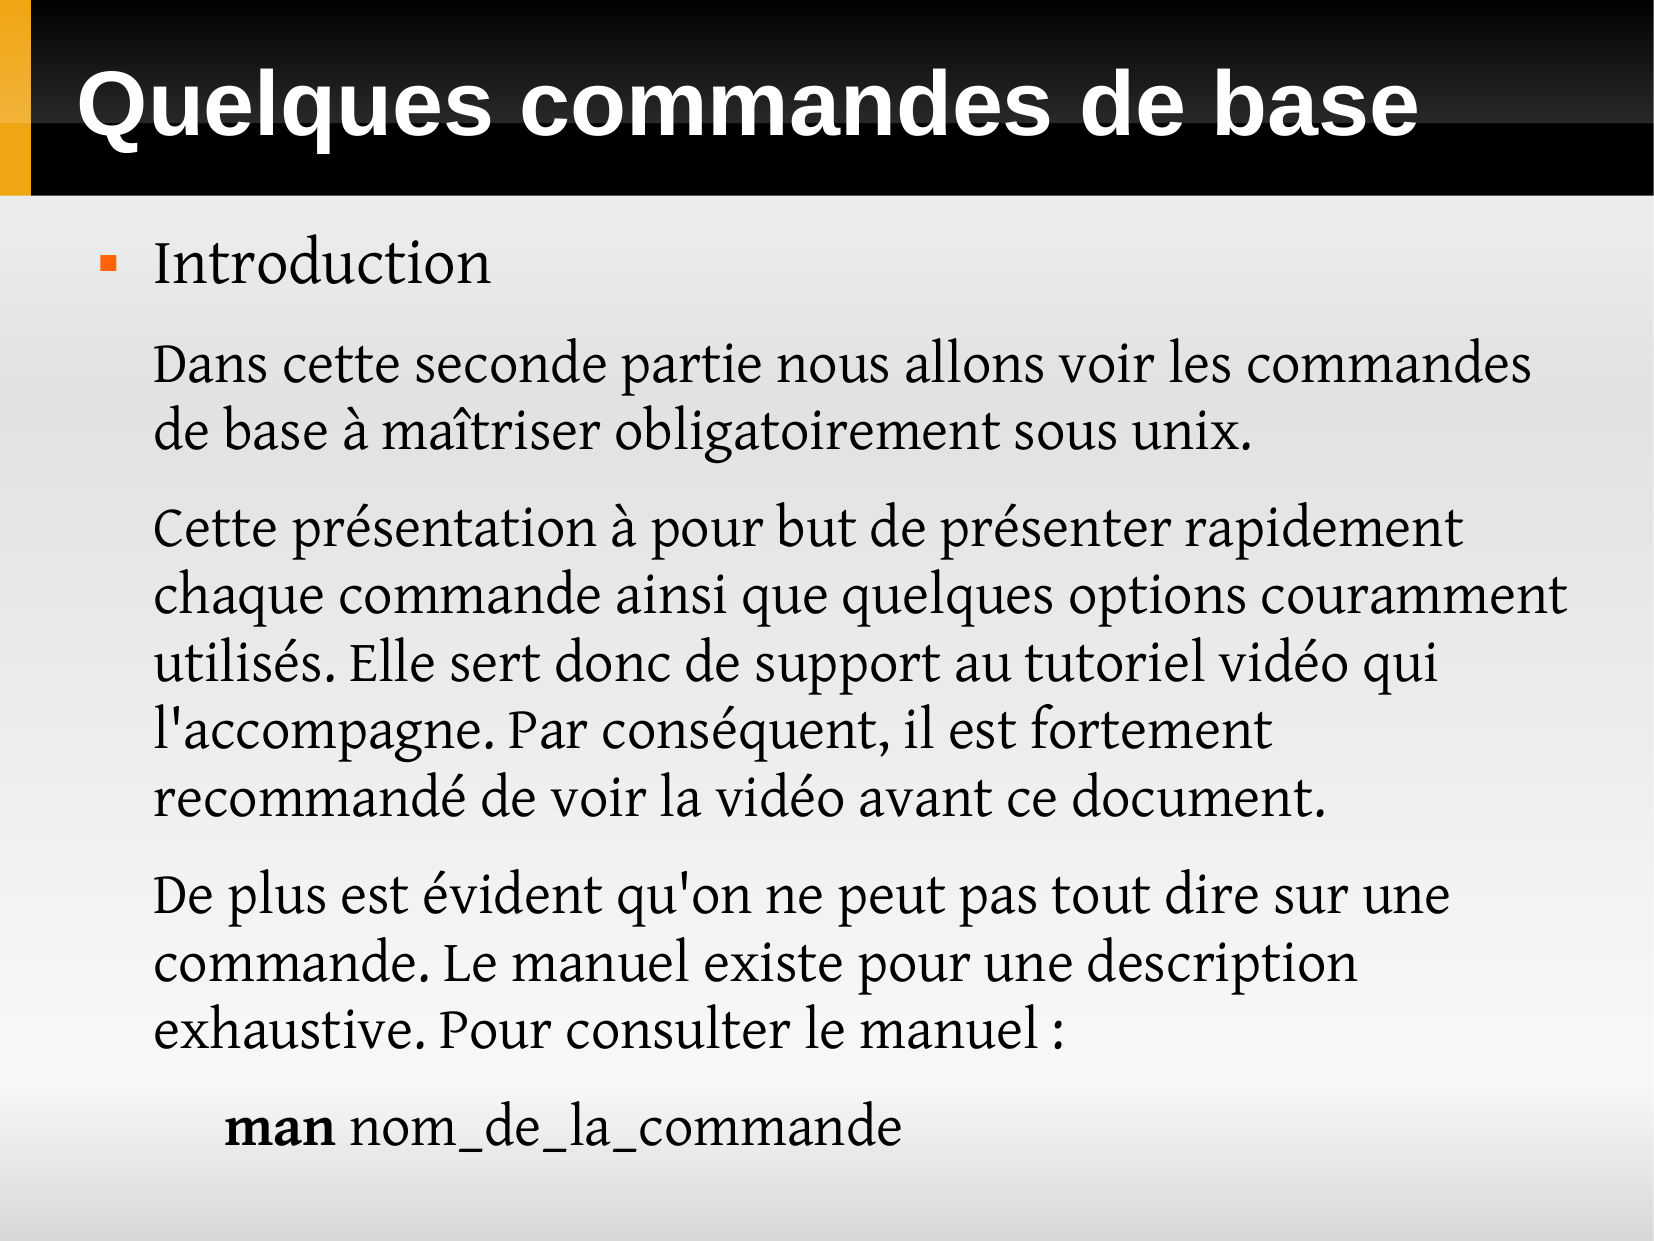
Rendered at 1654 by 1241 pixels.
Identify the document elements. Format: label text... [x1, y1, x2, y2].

list Introduction Dans cette seconde partie nous allons voir les commandes de base à maîtriser obligatoirement sous unix. Cette présentation à pour but de présenter rapidement chaque commande ainsi que quelques options couramment utilisés. Elle sert donc de support au tutoriel vidéo qui l'accompagne. Par conséquent, il est fortement recommandé de voir la vidéo avant ce document. De plus est évident qu'on ne peut pas tout dire sur une commande. Le manuel existe pour une description exhaustive. Pour consulter le manuel : man nom_de_la_commande [82, 226, 1571, 1241]
picture [0, 0, 1654, 1241]
title Quelques commandes de base [76, 0, 1565, 208]
